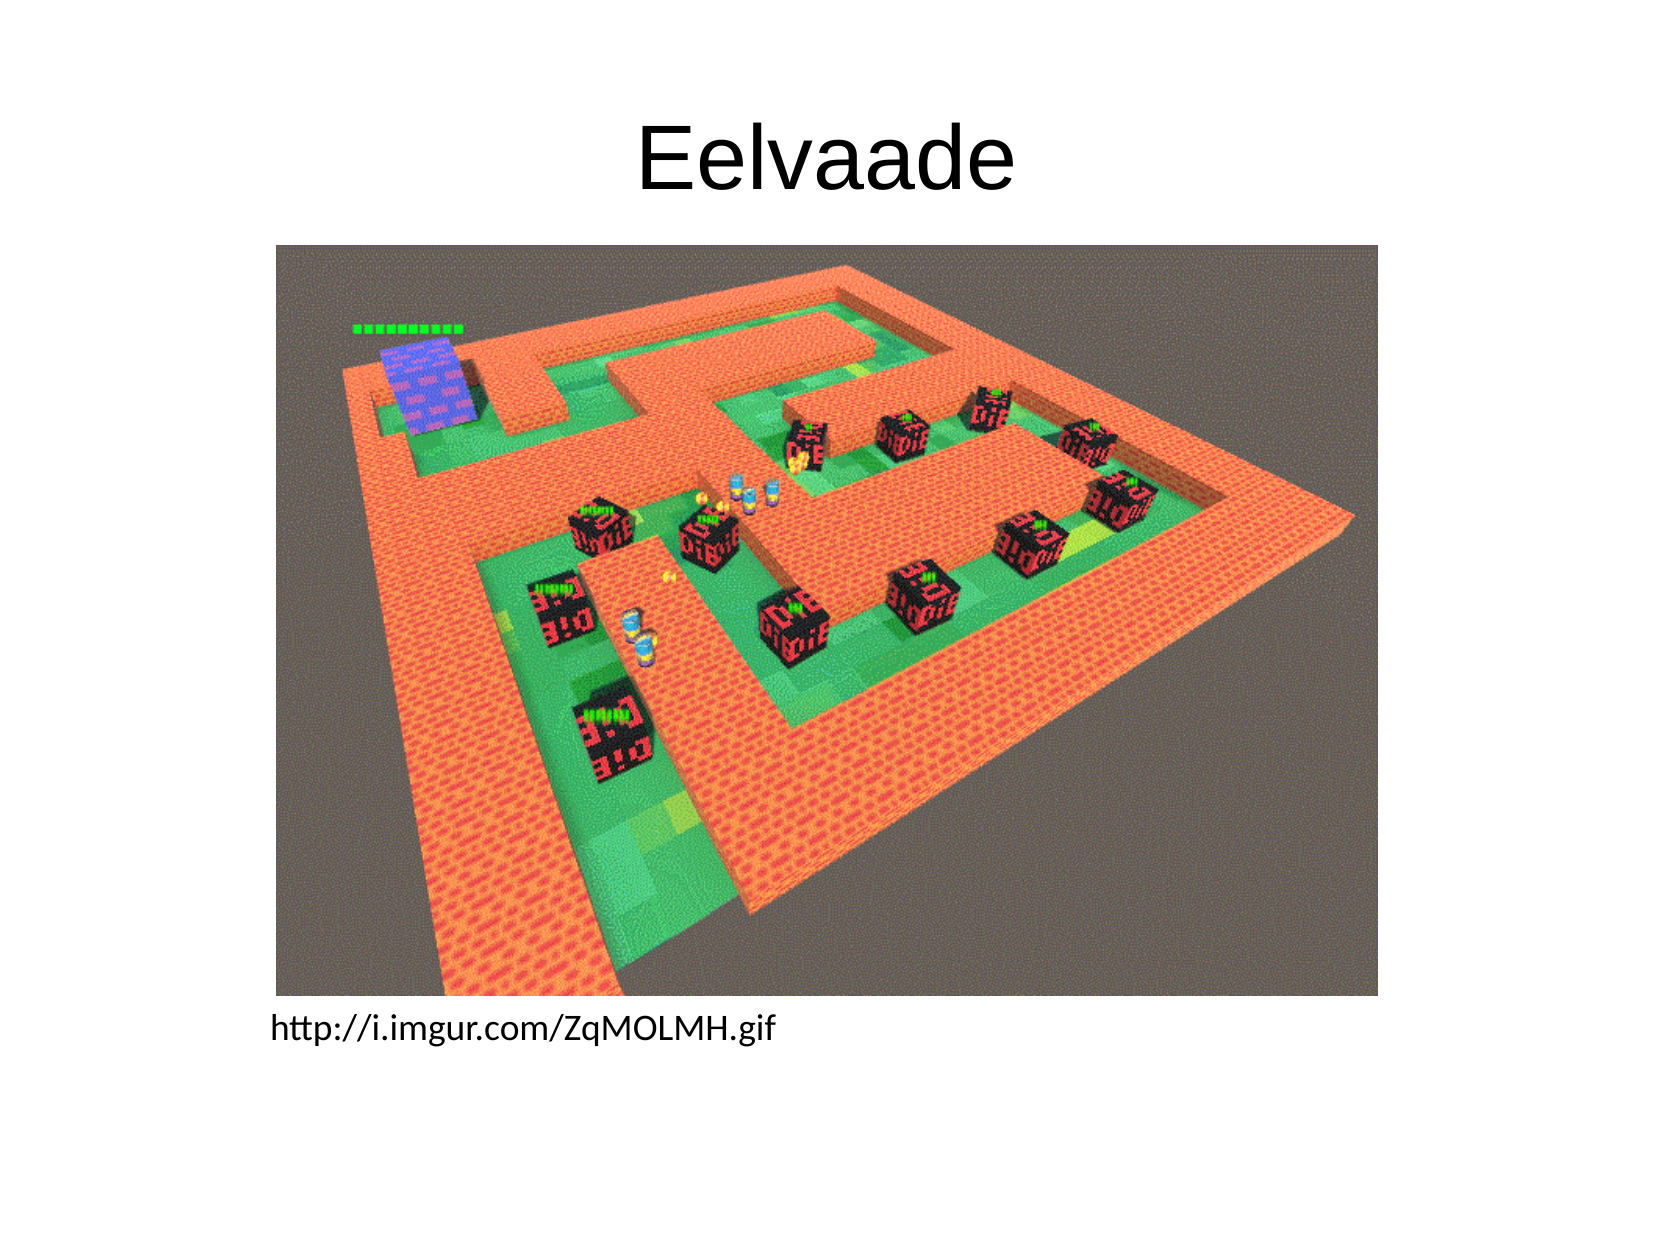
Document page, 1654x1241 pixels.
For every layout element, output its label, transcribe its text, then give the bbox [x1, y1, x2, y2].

text_box http://i.imgur.com/ZqMOLMH.gif [255, 995, 792, 1055]
title Eelvaade [82, 49, 1571, 257]
picture [276, 245, 1378, 996]
